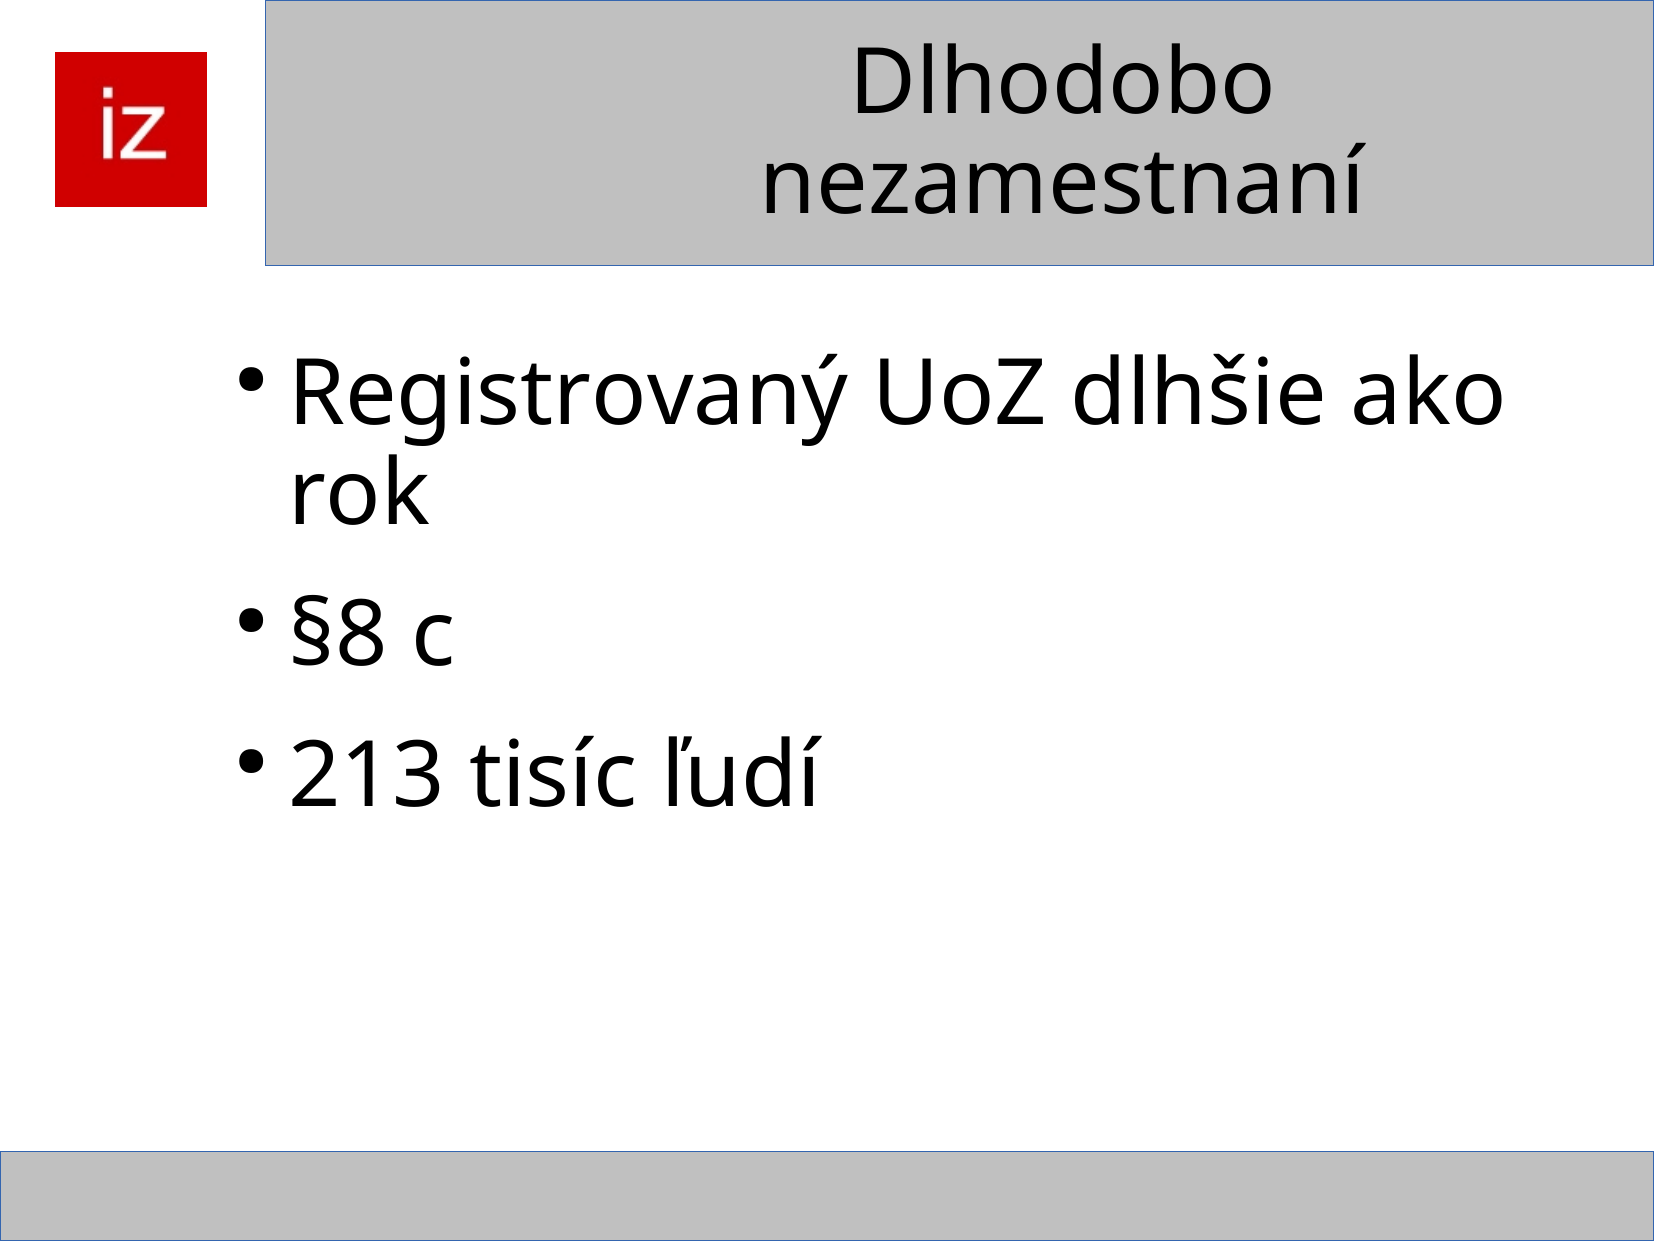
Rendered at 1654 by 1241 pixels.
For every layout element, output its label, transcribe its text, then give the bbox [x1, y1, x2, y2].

picture [55, 52, 207, 207]
list Registrovaný UoZ dlhšie ako rok §8 c 213 tisíc ľudí [121, 344, 1533, 1126]
title Dlhodobo nezamestnaní [561, 29, 1565, 237]
